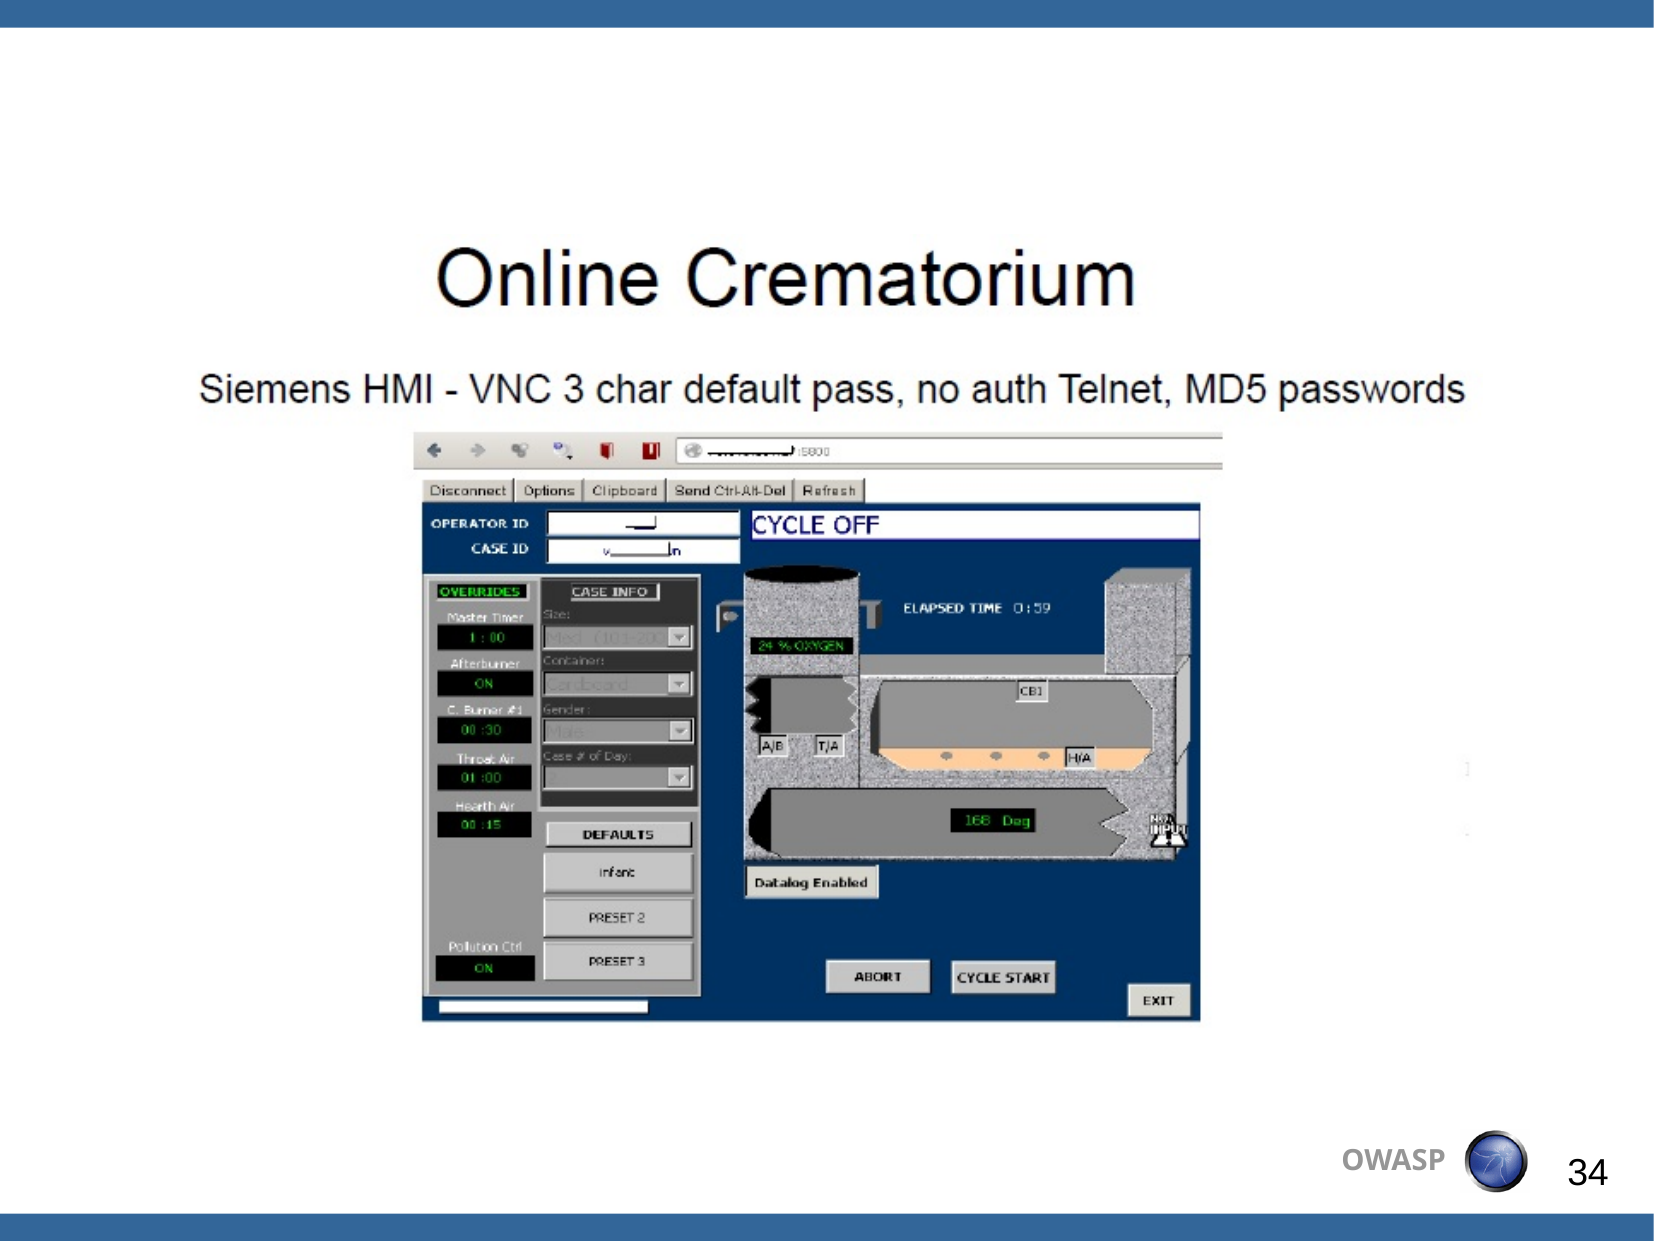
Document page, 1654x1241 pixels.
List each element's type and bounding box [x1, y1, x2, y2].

picture [1460, 1129, 1530, 1193]
picture [171, 234, 1483, 1108]
